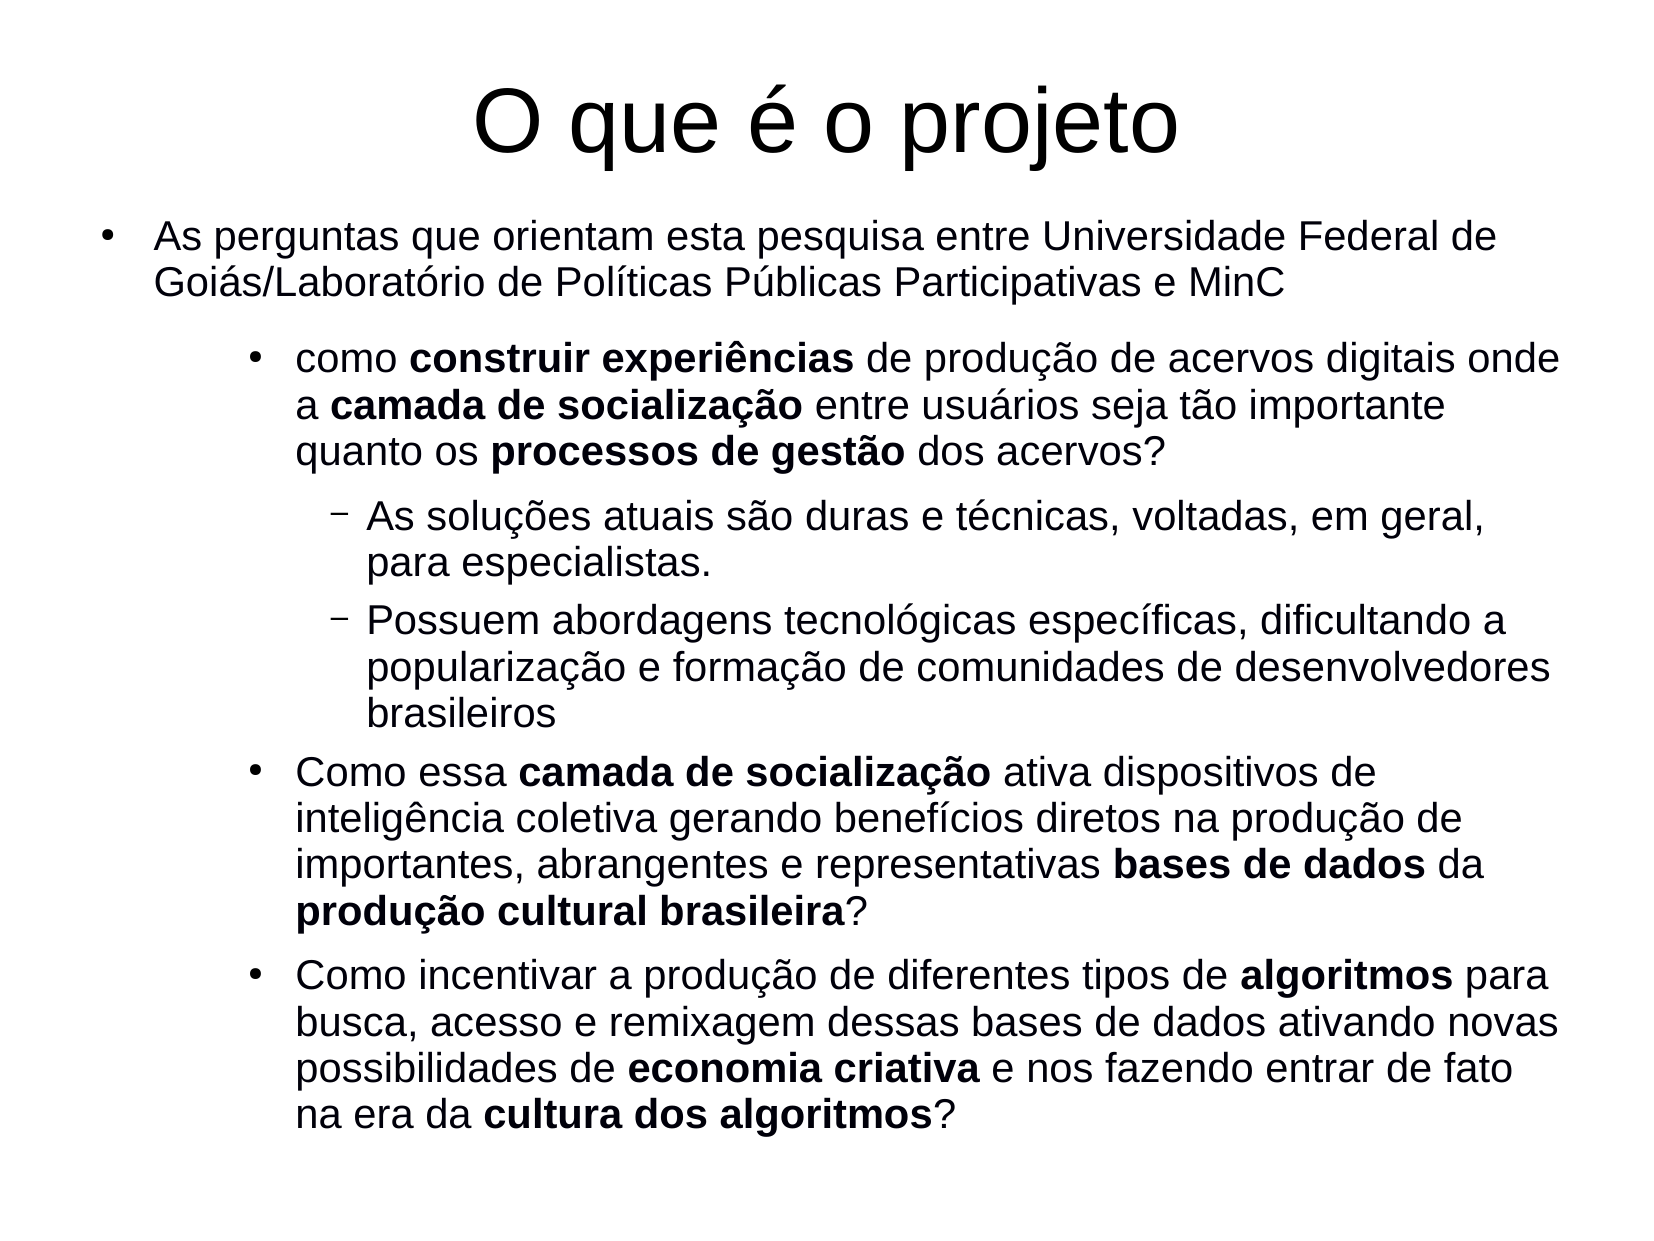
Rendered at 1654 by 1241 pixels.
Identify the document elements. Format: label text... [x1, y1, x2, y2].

list As perguntas que orientam esta pesquisa entre Universidade Federal de Goiás/Laboratório de Políticas Públicas Participativas e MinC como construir experiências de produção de acervos digitais onde a camada de socialização entre usuários seja tão importante quanto os processos de gestão dos acervos? As soluções atuais são duras e técnicas, voltadas, em geral, para especialistas. Possuem abordagens tecnológicas específicas, dificultando a popularização e formação de comunidades de desenvolvedores brasileiros Como essa camada de socialização ativa dispositivos de inteligência coletiva gerando benefícios diretos na produção de importantes, abrangentes e representativas bases de dados da produção cultural brasileira? Como incentivar a produção de diferentes tipos de algoritmos para busca, acesso e remixagem dessas bases de dados ativando novas possibilidades de economia criativa e nos fazendo entrar de fato na era da cultura dos algoritmos? [82, 212, 1571, 932]
title O que é o projeto [0, 17, 1654, 225]
